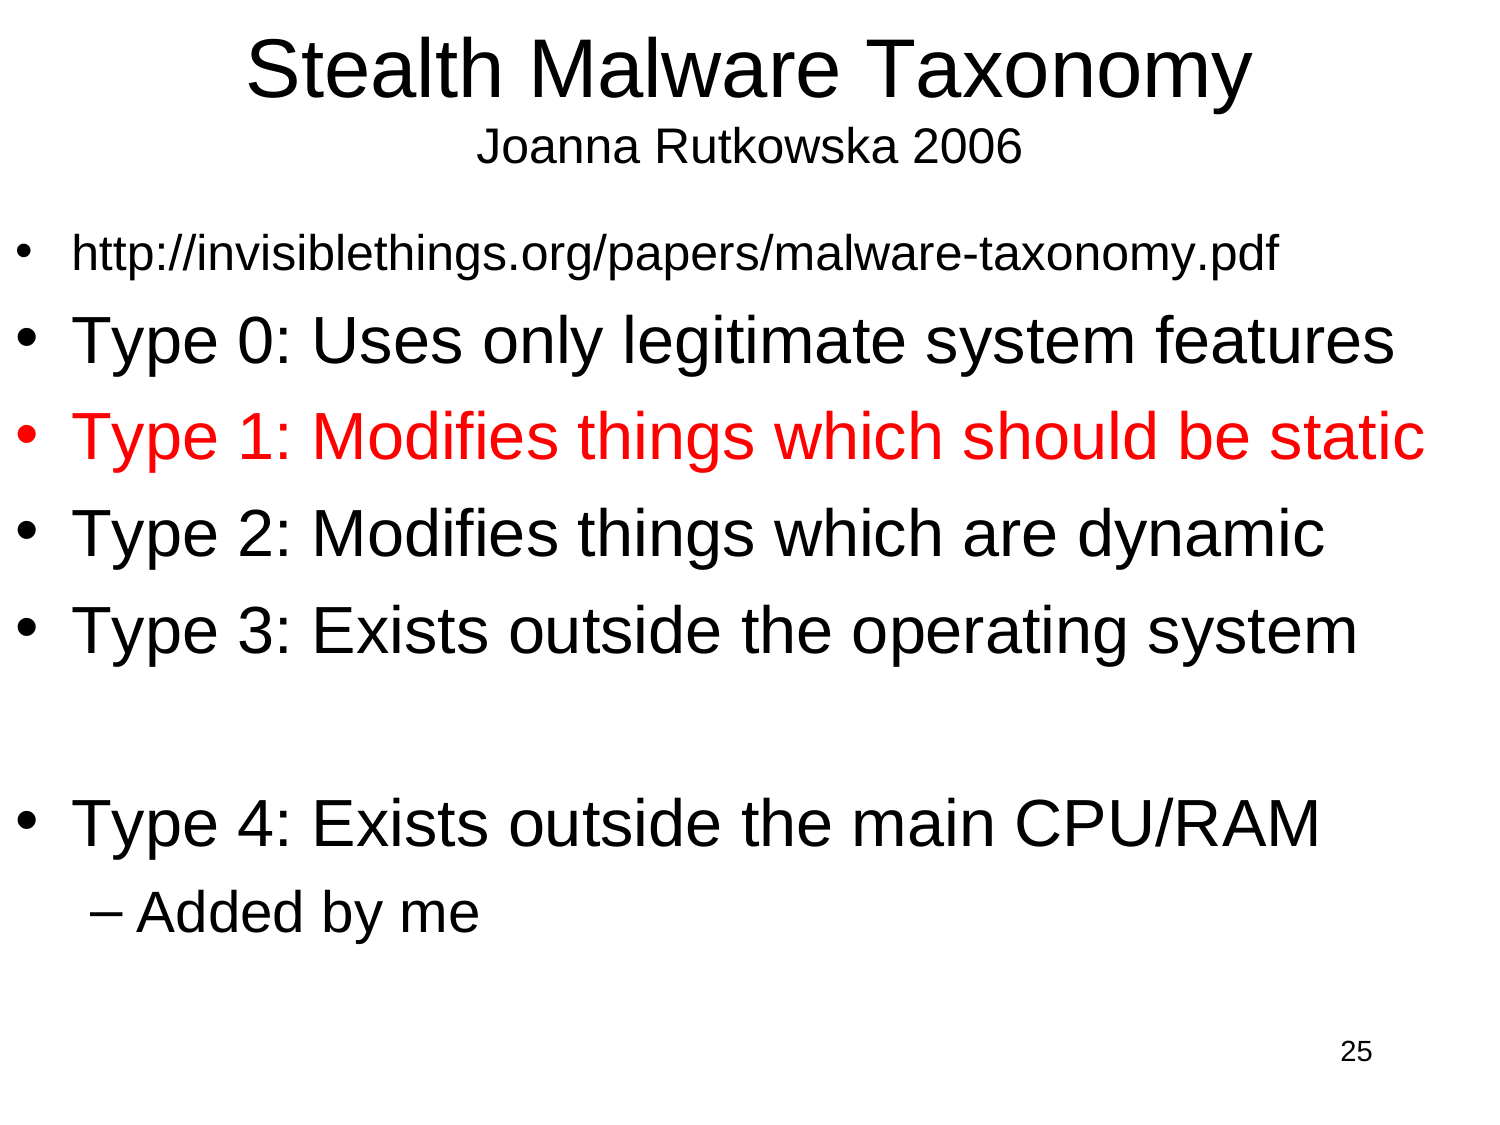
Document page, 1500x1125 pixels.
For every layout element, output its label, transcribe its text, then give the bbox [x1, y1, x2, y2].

title Stealth Malware Taxonomy Joanna Rutkowska 2006 [0, 0, 1500, 188]
text_box <number> [1074, 1025, 1388, 1101]
list http://invisiblethings.org/papers/malware-taxonomy.pdf Type 0: Uses only legitimate system features Type 1: Modifies things which should be static Type 2: Modifies things which are dynamic Type 3: Exists outside the operating system Type 4: Exists outside the main CPU/RAM Added by me [0, 212, 1500, 1000]
